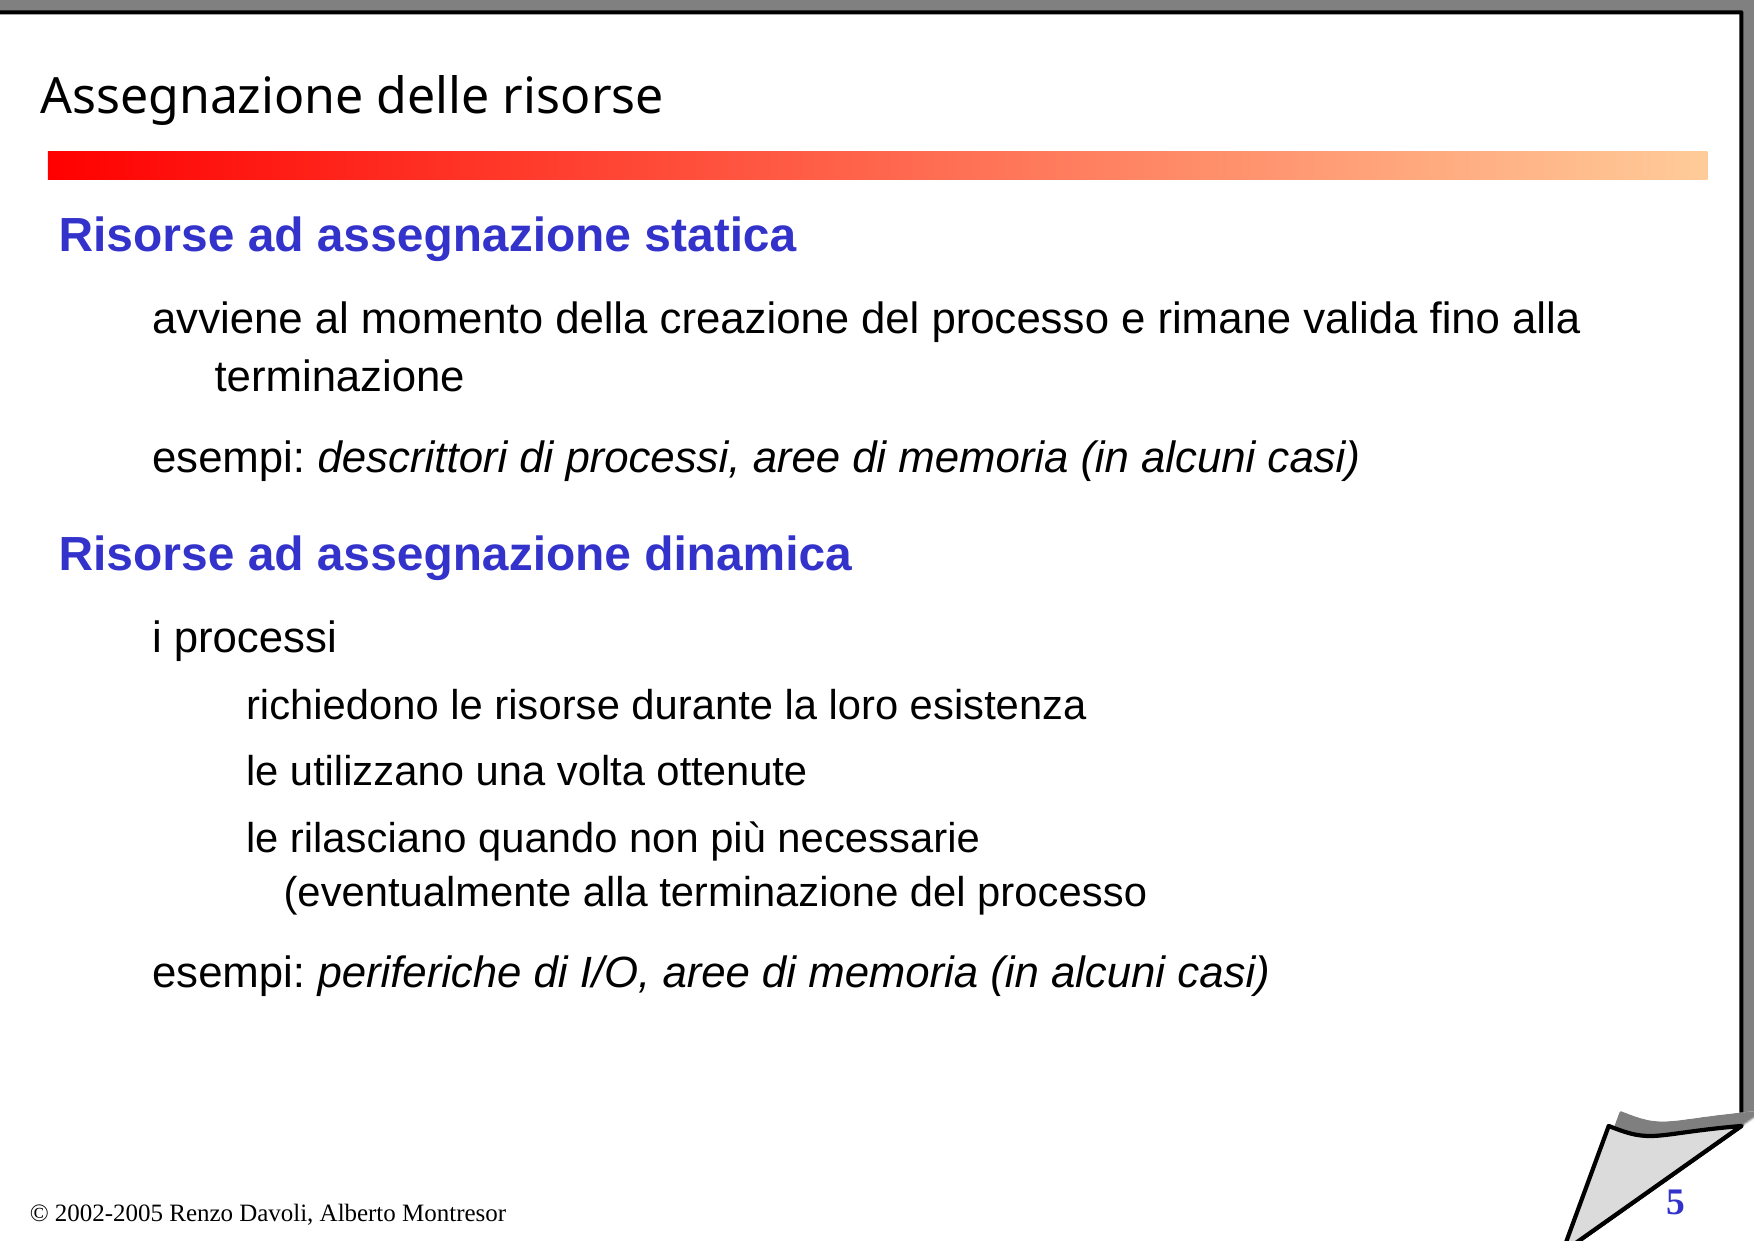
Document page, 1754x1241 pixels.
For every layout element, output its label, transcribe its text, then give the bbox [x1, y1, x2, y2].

text_box q [750, 152, 754, 179]
title Assegnazione delle risorse [40, 49, 1714, 144]
list Risorse ad assegnazione statica avviene al momento della creazione del processo e rimane valida fino alla terminazione esempi: descrittori di processi, aree di memoria (in alcuni casi) Risorse ad assegnazione dinamica i processi richiedono le risorse durante la loro esistenza le utilizzano una volta ottenute le rilasciano quando non più necessarie (eventualmente alla terminazione del processo esempi: periferiche di I/O, aree di memoria (in alcuni casi) [58, 206, 1696, 1078]
